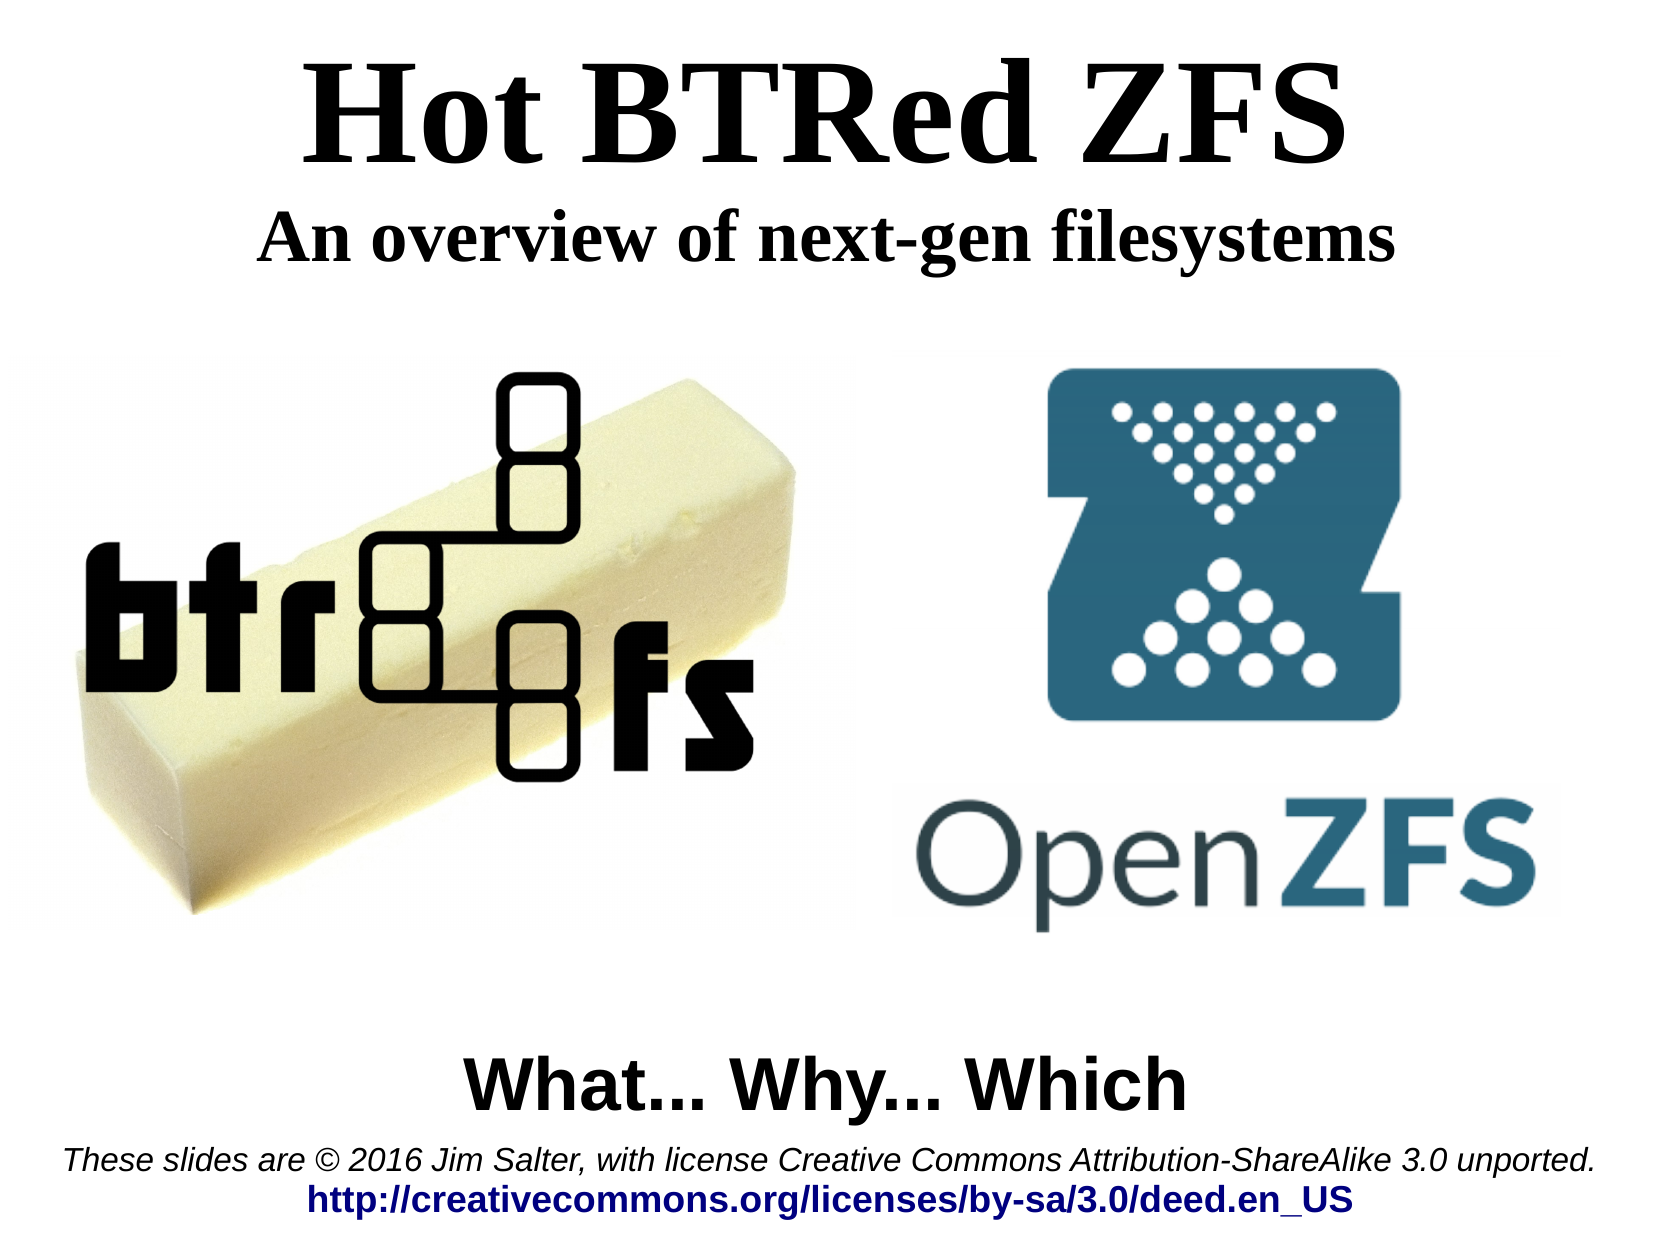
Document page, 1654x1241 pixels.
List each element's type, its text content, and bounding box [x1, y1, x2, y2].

picture [892, 344, 1561, 958]
table_header These slides are © 2016 Jim Salter, with license Creative Commons Attribution-ShareAlike 3.0 unported. http://creativecommons.org/licenses/by-sa/3.0/deed.en_US [6, 1134, 1654, 1233]
table_header What... Why... Which [0, 1035, 1653, 1170]
title Hot BTRed ZFS An overview of next-gen filesystems [82, 28, 1571, 278]
picture [8, 355, 856, 931]
